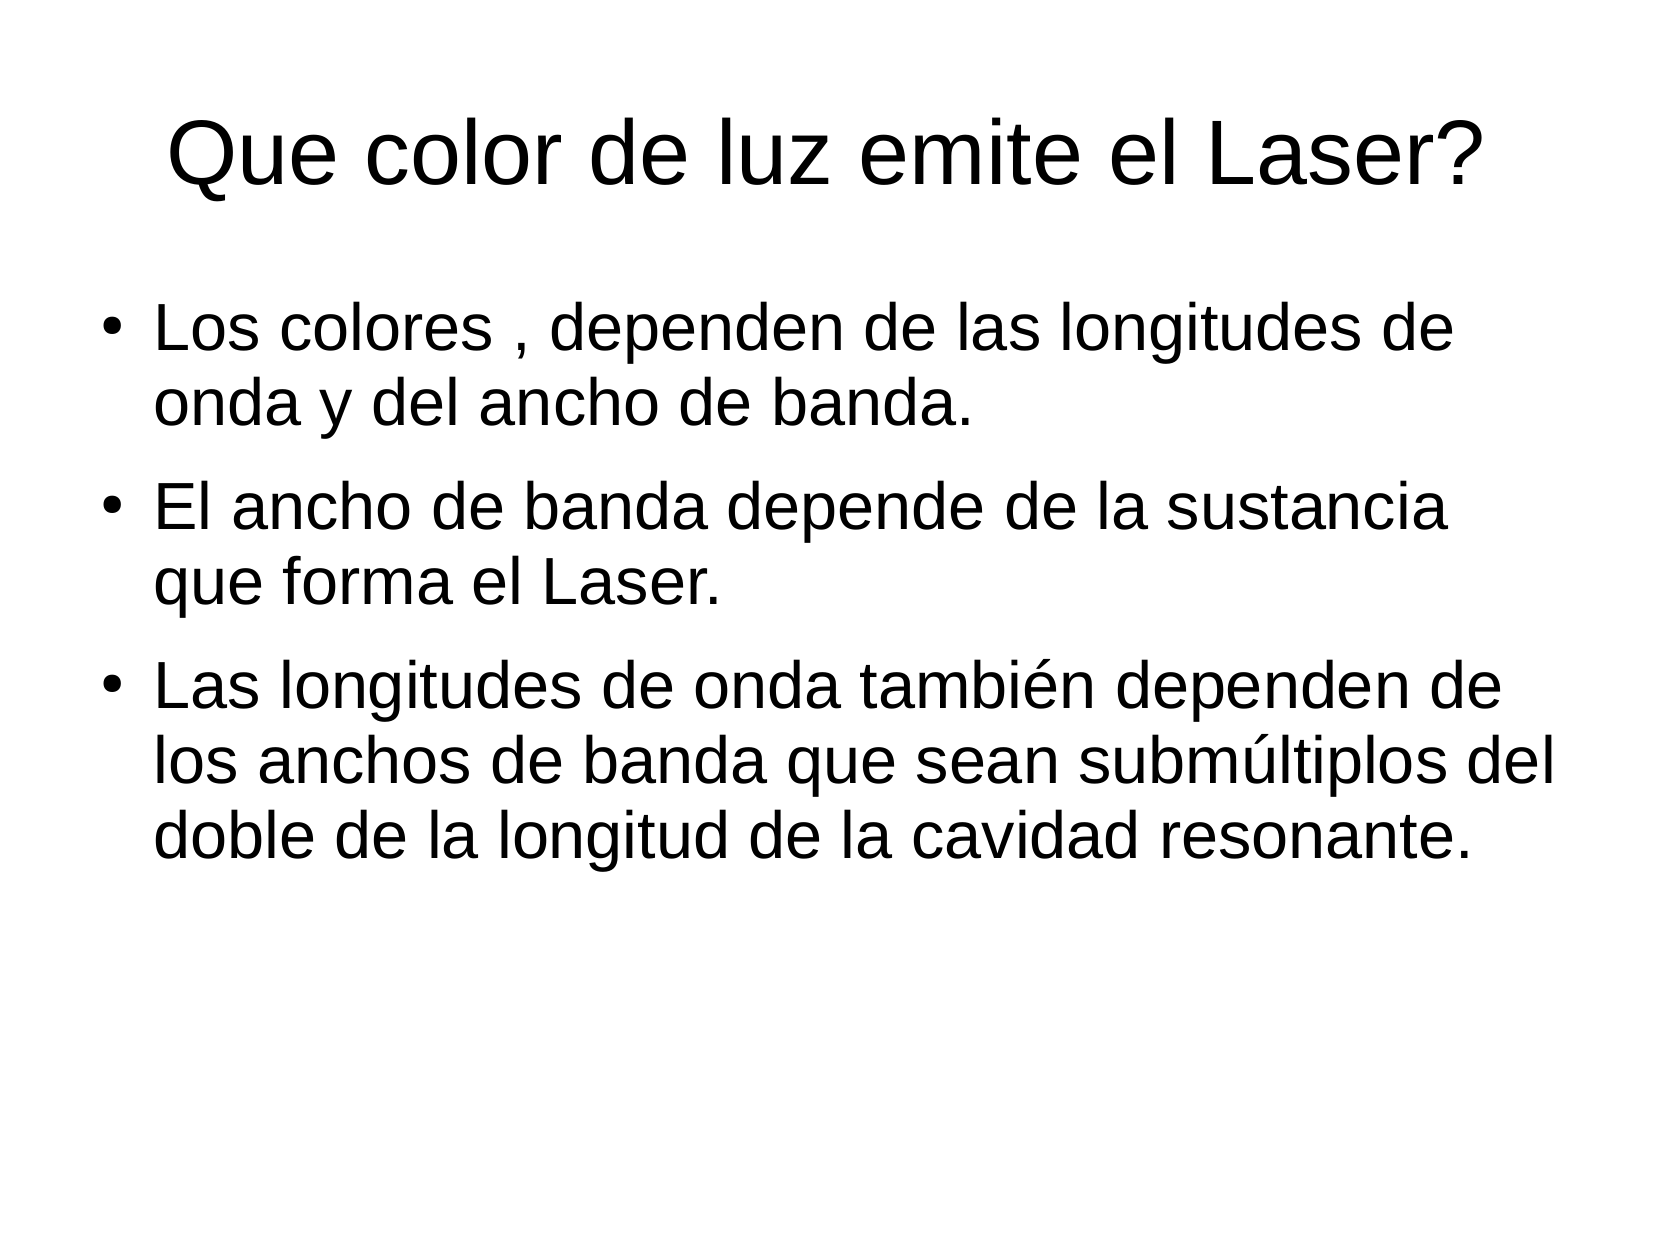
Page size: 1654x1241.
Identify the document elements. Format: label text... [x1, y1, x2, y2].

title Que color de luz emite el Laser? [82, 49, 1571, 257]
list Los colores , dependen de las longitudes de onda y del ancho de banda. El ancho de banda depende de la sustancia que forma el Laser. Las longitudes de onda también dependen de los anchos de banda que sean submúltiplos del doble de la longitud de la cavidad resonante. [82, 290, 1571, 1010]
